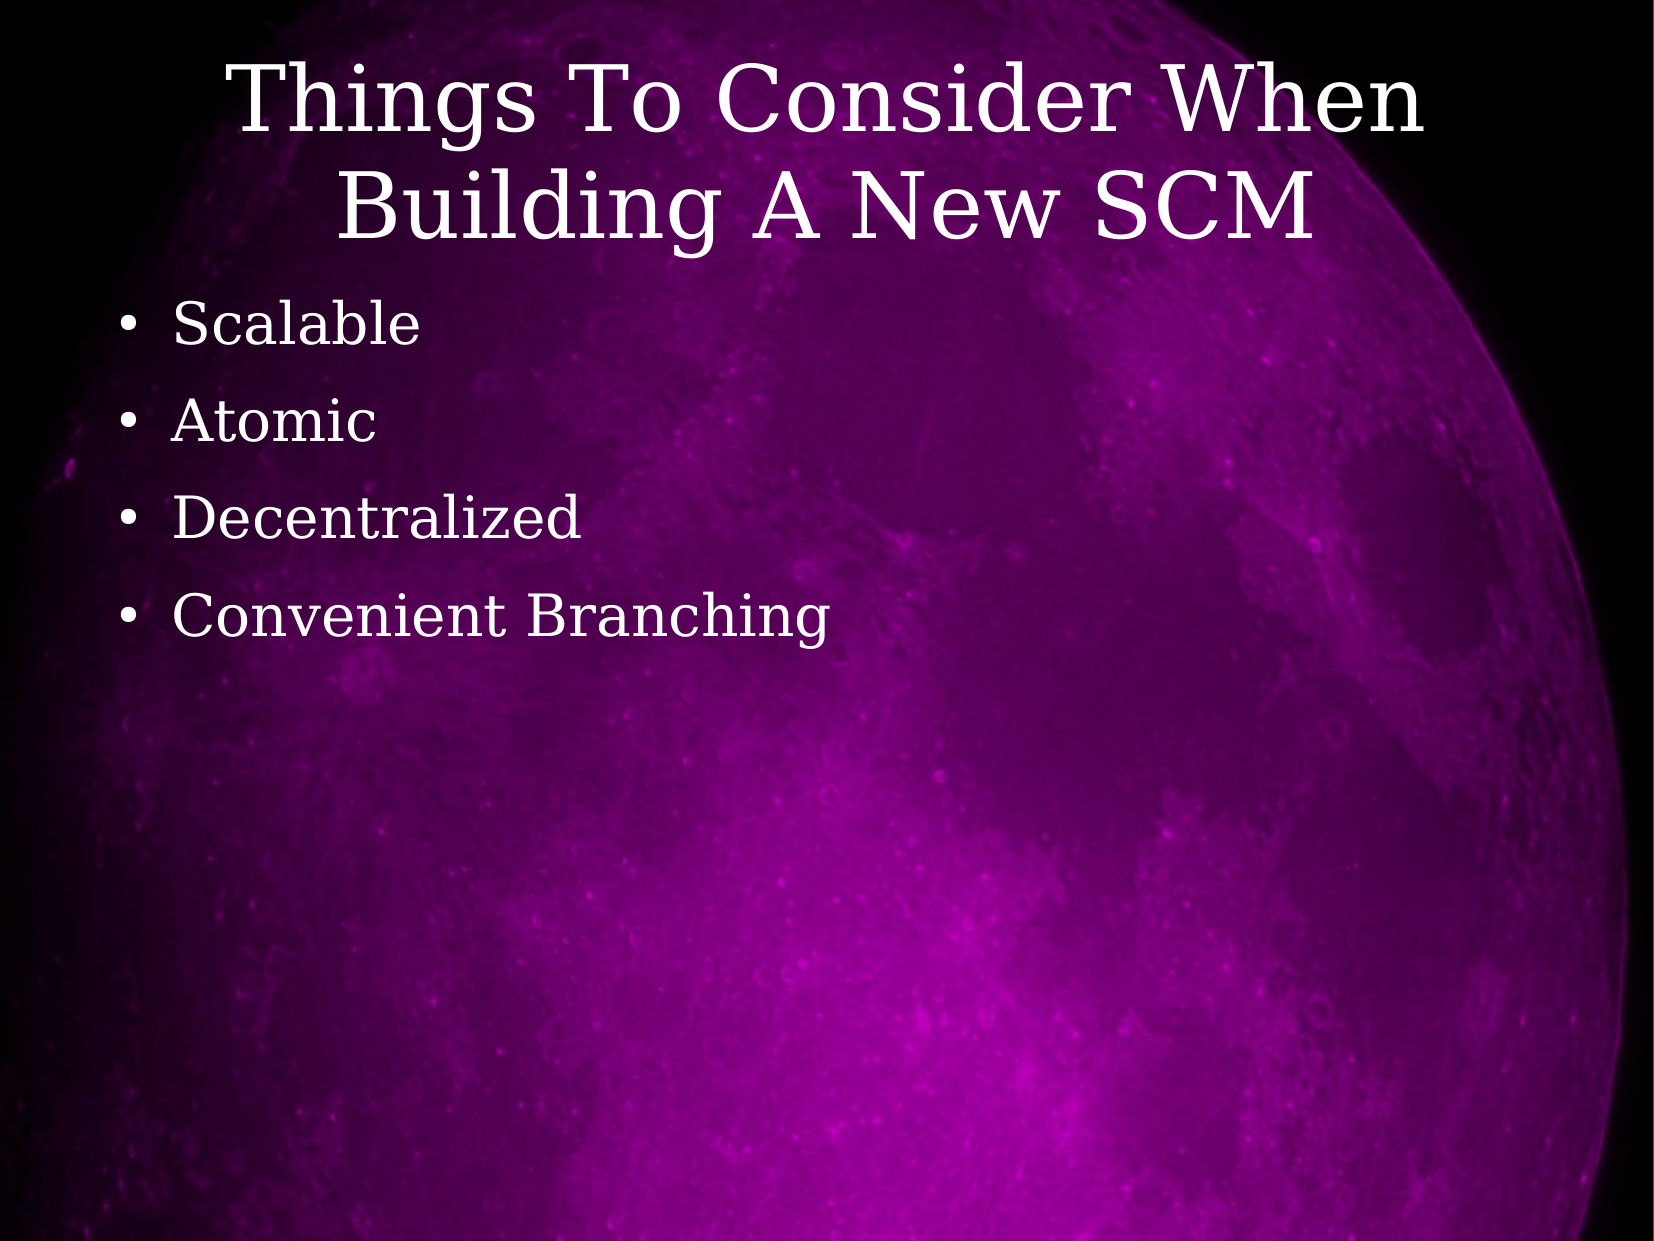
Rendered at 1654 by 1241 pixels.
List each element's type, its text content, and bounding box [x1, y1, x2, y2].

picture [0, 0, 1654, 1241]
title Things To Consider When Building A New SCM [82, 45, 1571, 261]
list Scalable Atomic Decentralized Convenient Branching [82, 290, 1571, 1109]
